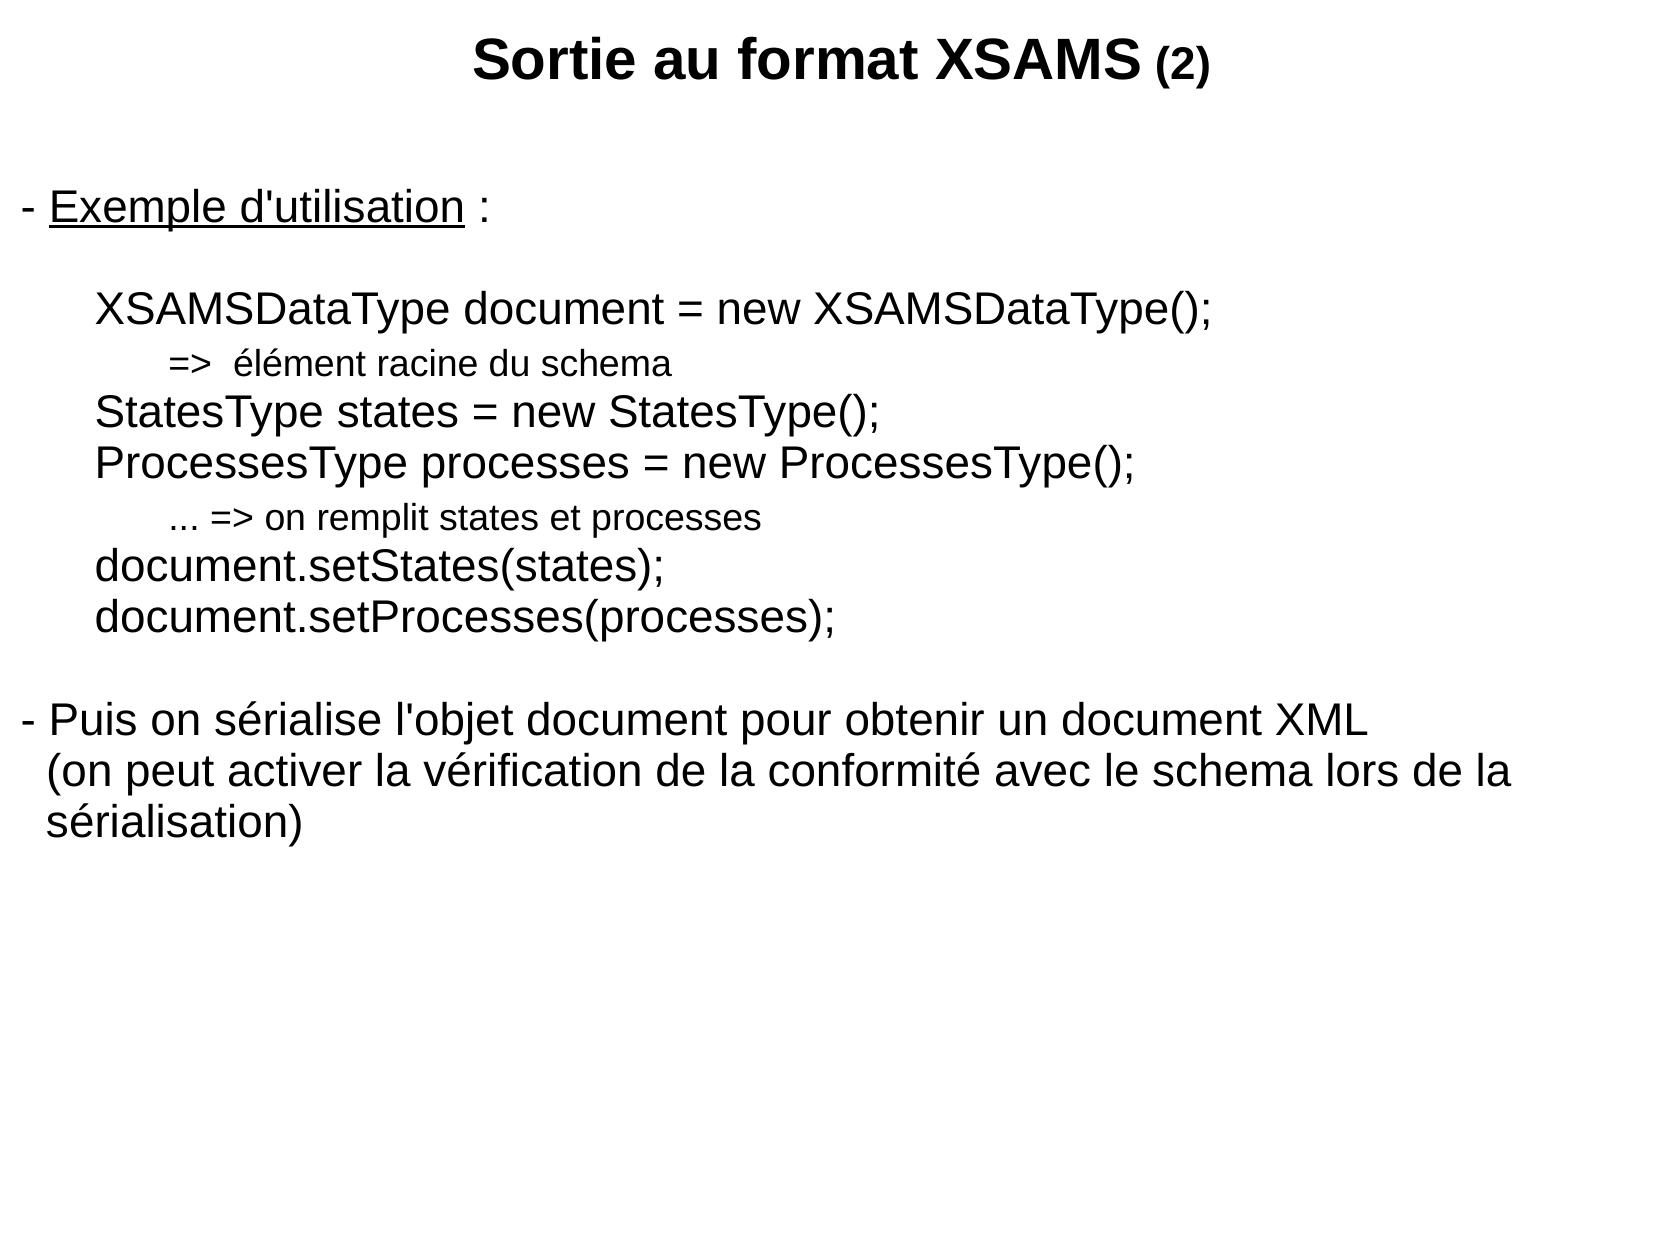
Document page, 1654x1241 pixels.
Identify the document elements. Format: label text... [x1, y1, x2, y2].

text_box - Exemple d'utilisation : XSAMSDataType document = new XSAMSDataType(); => élément racine du schema StatesType states = new StatesType(); ProcessesType processes = new ProcessesType(); ... => on remplit states et processes document.setStates(states); document.setProcesses(processes); - Puis on sérialise l'objet document pour obtenir un document XML (on peut activer la vérification de la conformité avec le schema lors de la sérialisation) [5, 173, 1654, 1081]
text_box Sortie au format XSAMS (2) [88, 19, 1595, 100]
